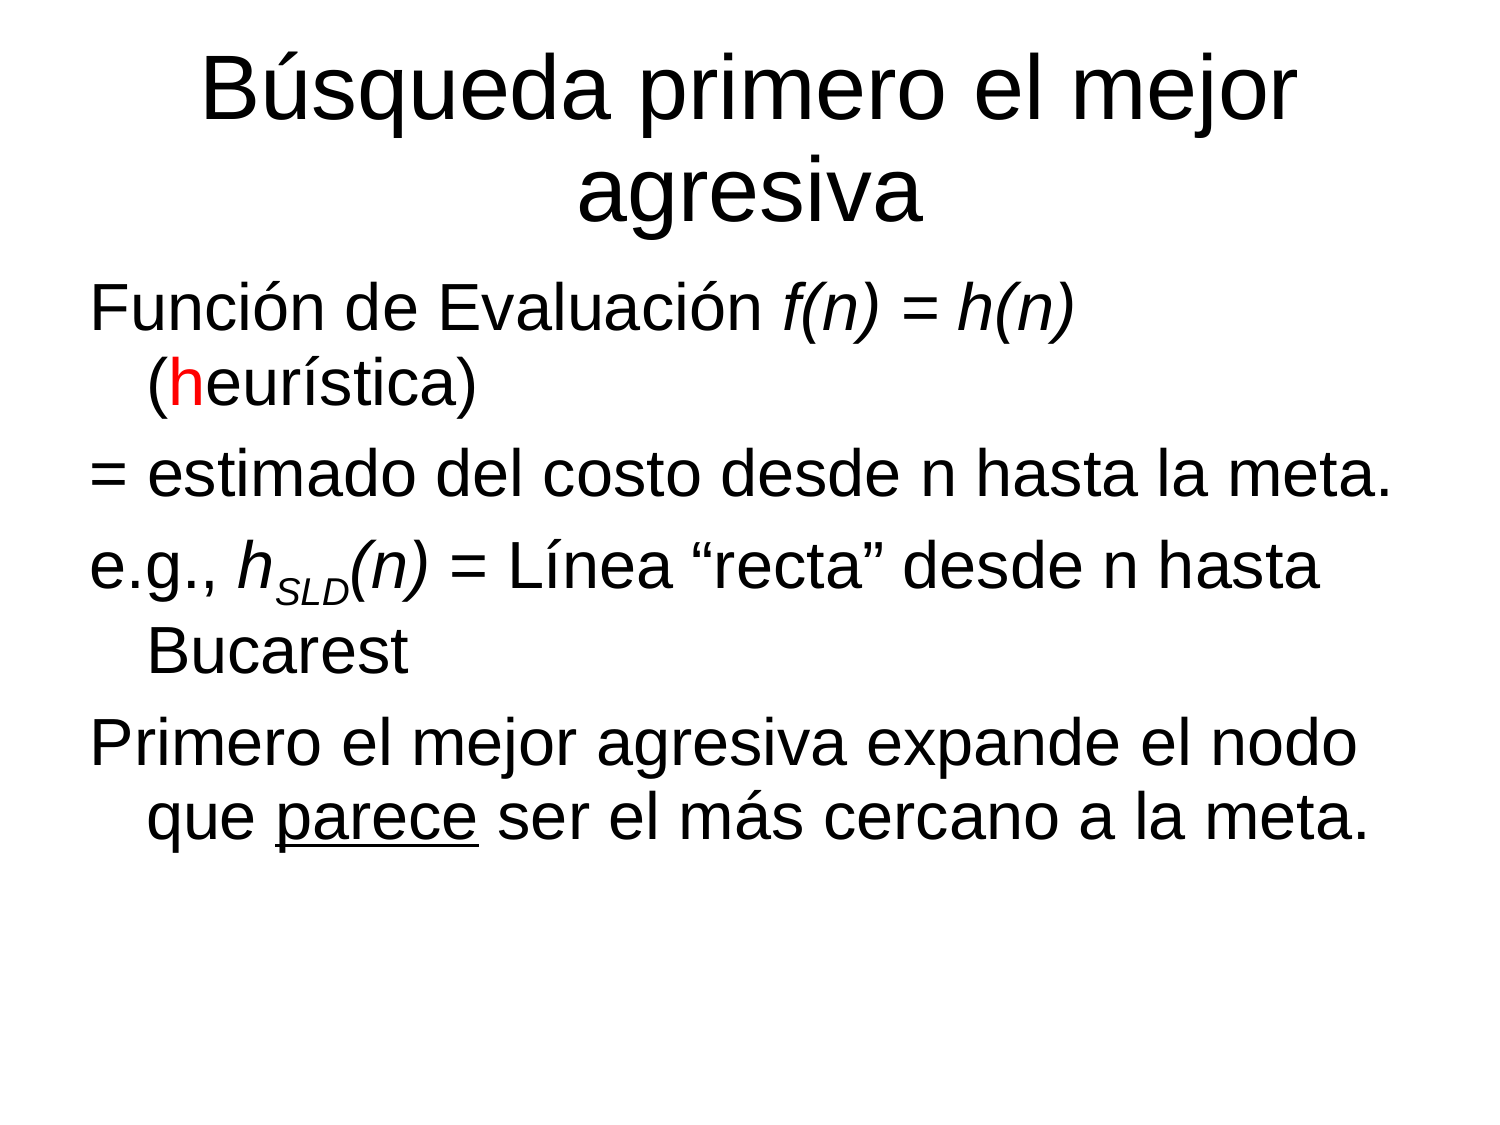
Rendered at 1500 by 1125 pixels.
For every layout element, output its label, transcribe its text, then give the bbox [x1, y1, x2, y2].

list Función de Evaluación f(n) = h(n) (heurística) = estimado del costo desde n hasta la meta. e.g., hSLD(n) = Línea “recta” desde n hasta Bucarest Primero el mejor agresiva expande el nodo que parece ser el más cercano a la meta. [75, 262, 1426, 1038]
title Búsqueda primero el mejor agresiva [75, 24, 1426, 254]
